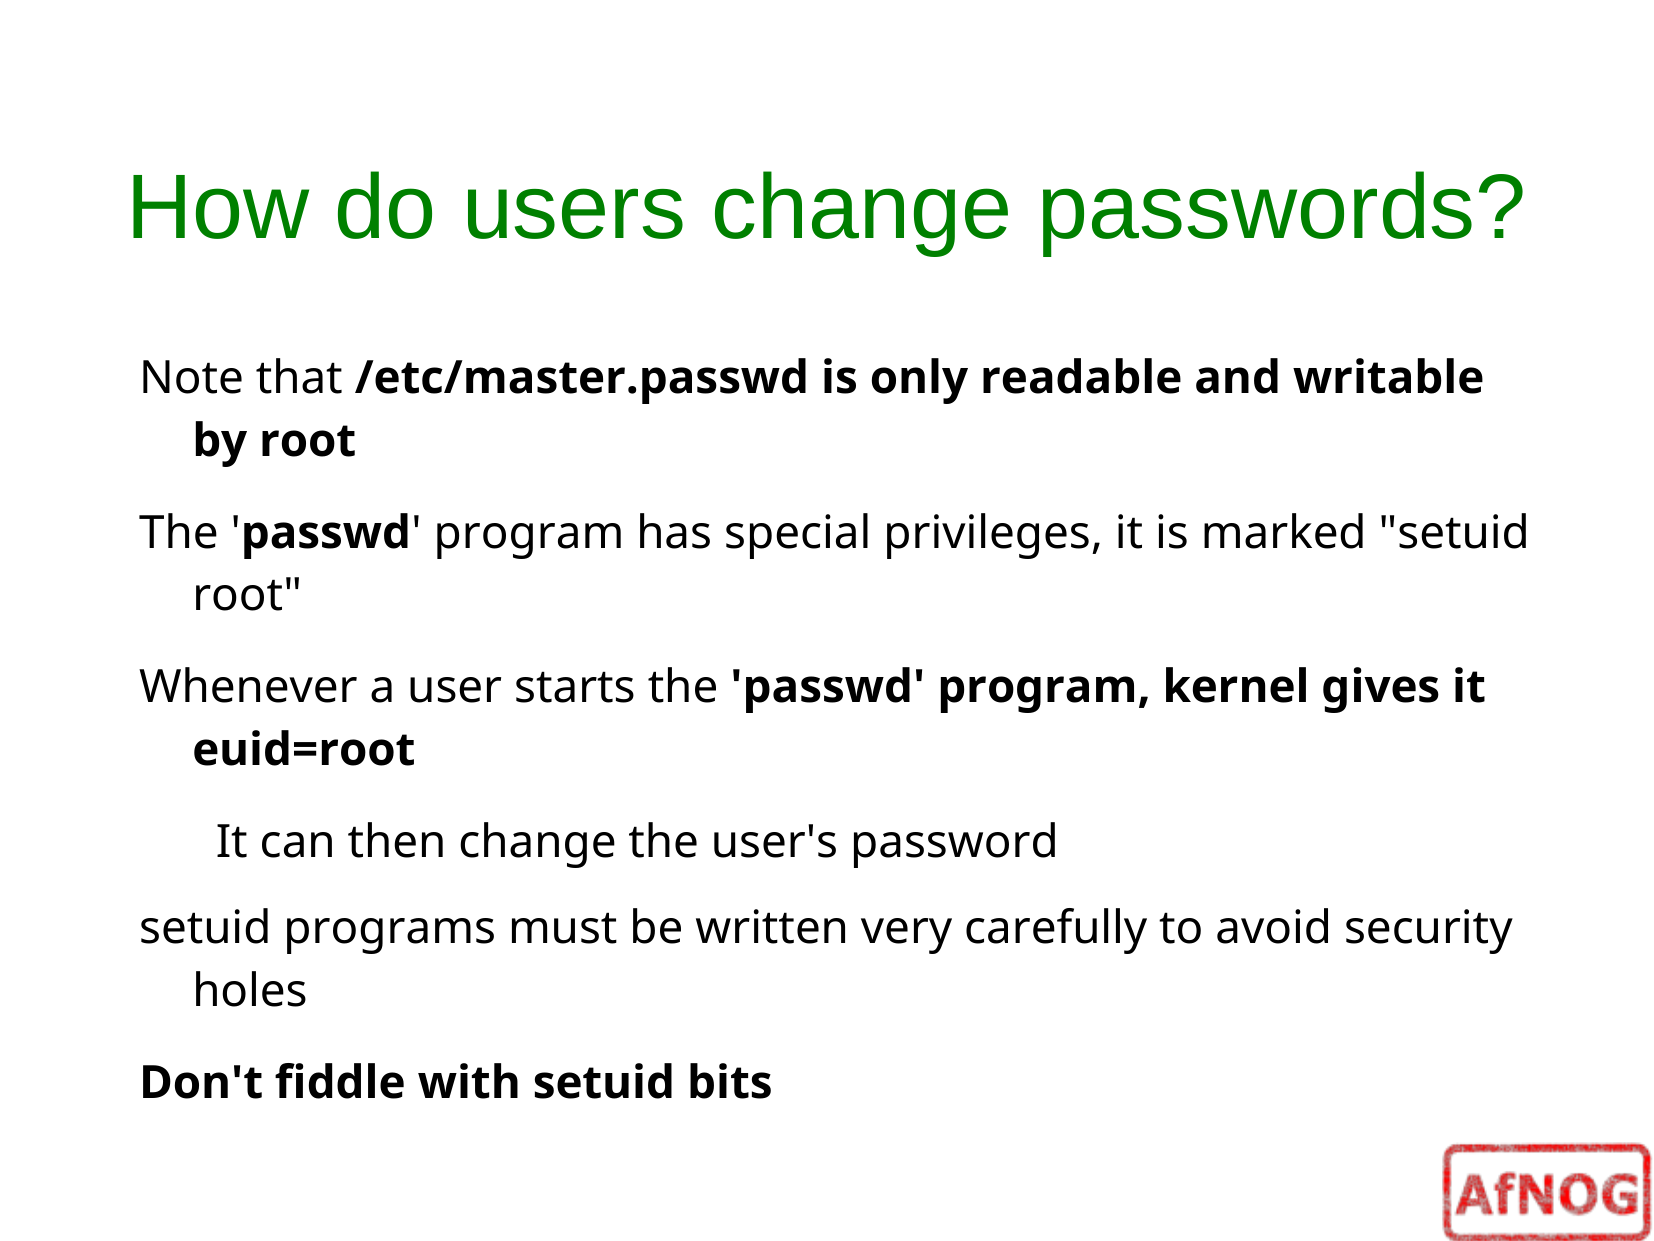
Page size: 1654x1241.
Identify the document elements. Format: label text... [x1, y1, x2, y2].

picture [1441, 1141, 1654, 1241]
list Note that /etc/master.passwd is only readable and writable by root The 'passwd' program has special privileges, it is marked "setuid root" Whenever a user starts the 'passwd' program, kernel gives it euid=root It can then change the user's password setuid programs must be written very carefully to avoid security holes Don't fiddle with setuid bits [121, 344, 1534, 1127]
title How do users change passwords? [121, 102, 1534, 310]
